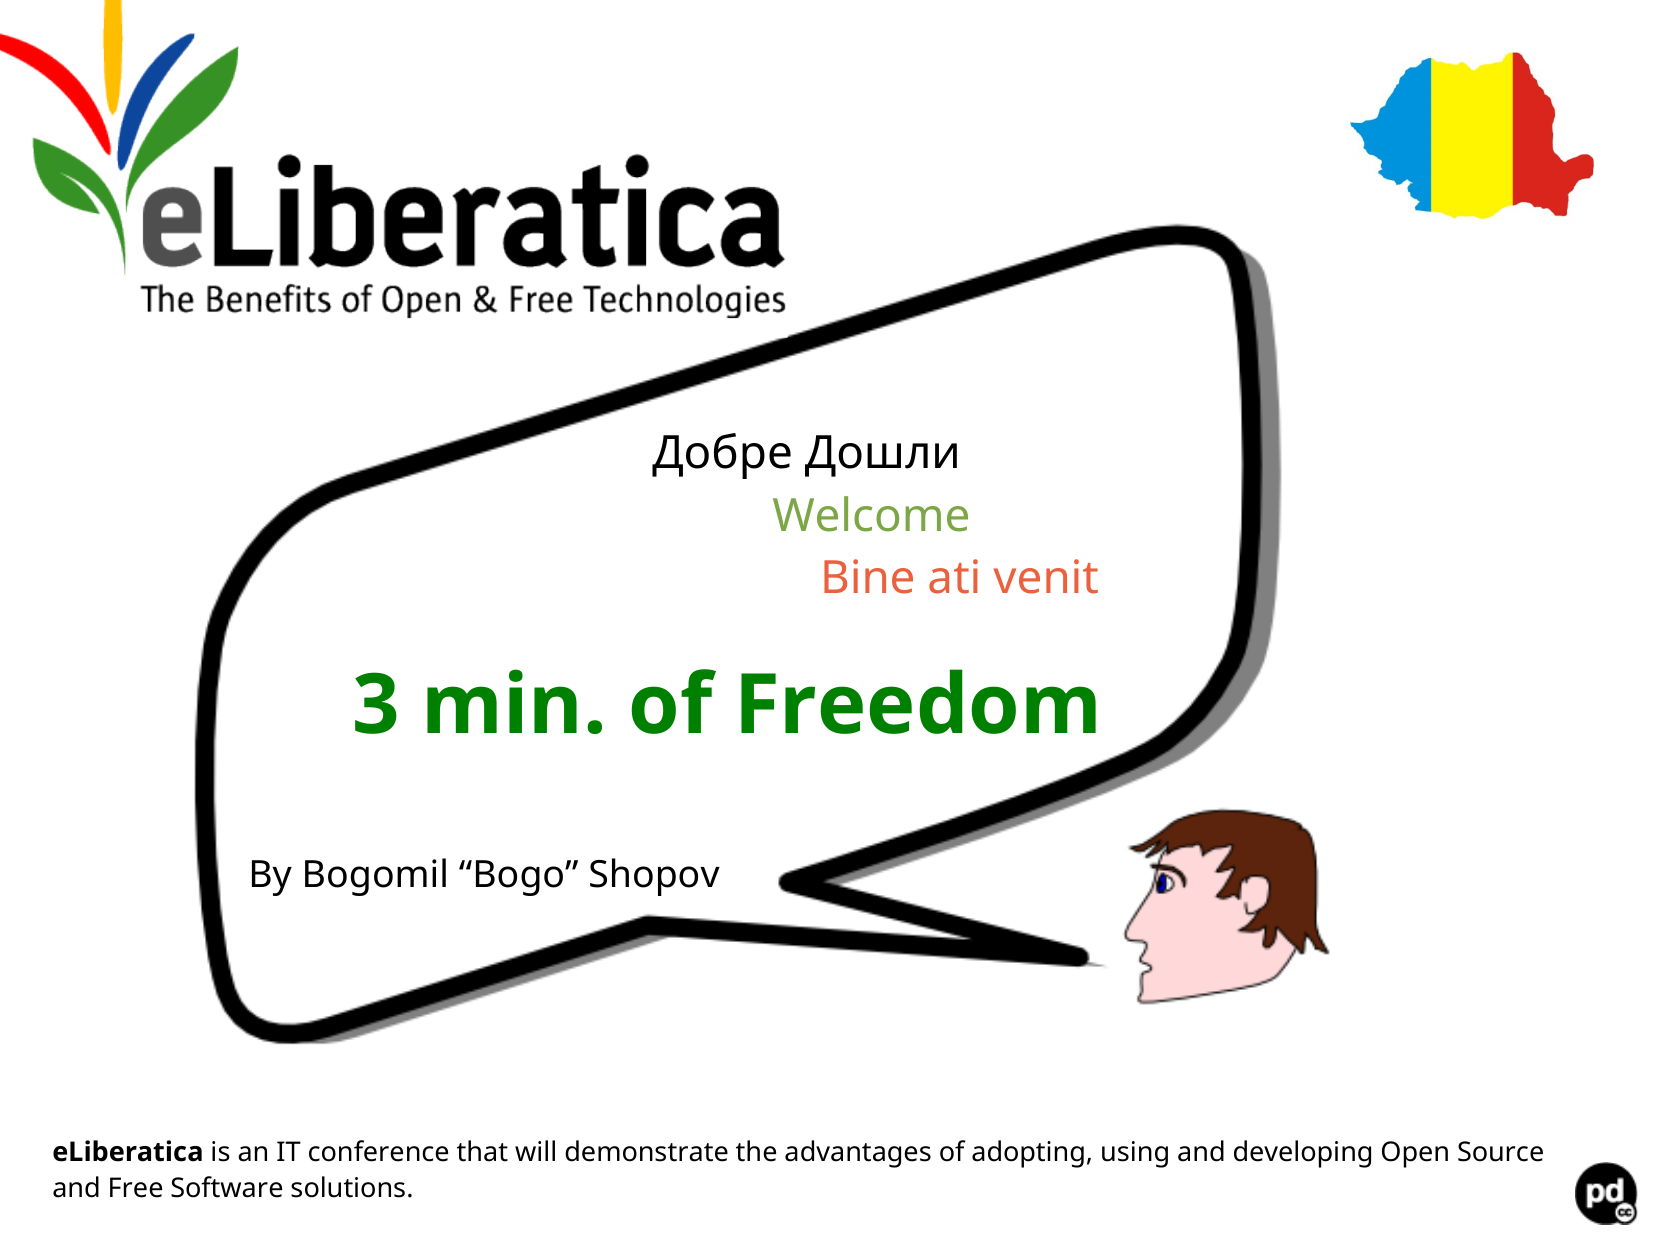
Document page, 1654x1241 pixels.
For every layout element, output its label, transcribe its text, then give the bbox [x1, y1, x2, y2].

text_box 3 min. of Freedom [337, 637, 1076, 750]
picture [0, 0, 1594, 1088]
text_box By Bogomil “Bogo” Shopov [233, 839, 713, 901]
picture [1575, 1162, 1638, 1225]
text_box Добре Дошли Welcome Bine ati venit [637, 412, 1197, 594]
